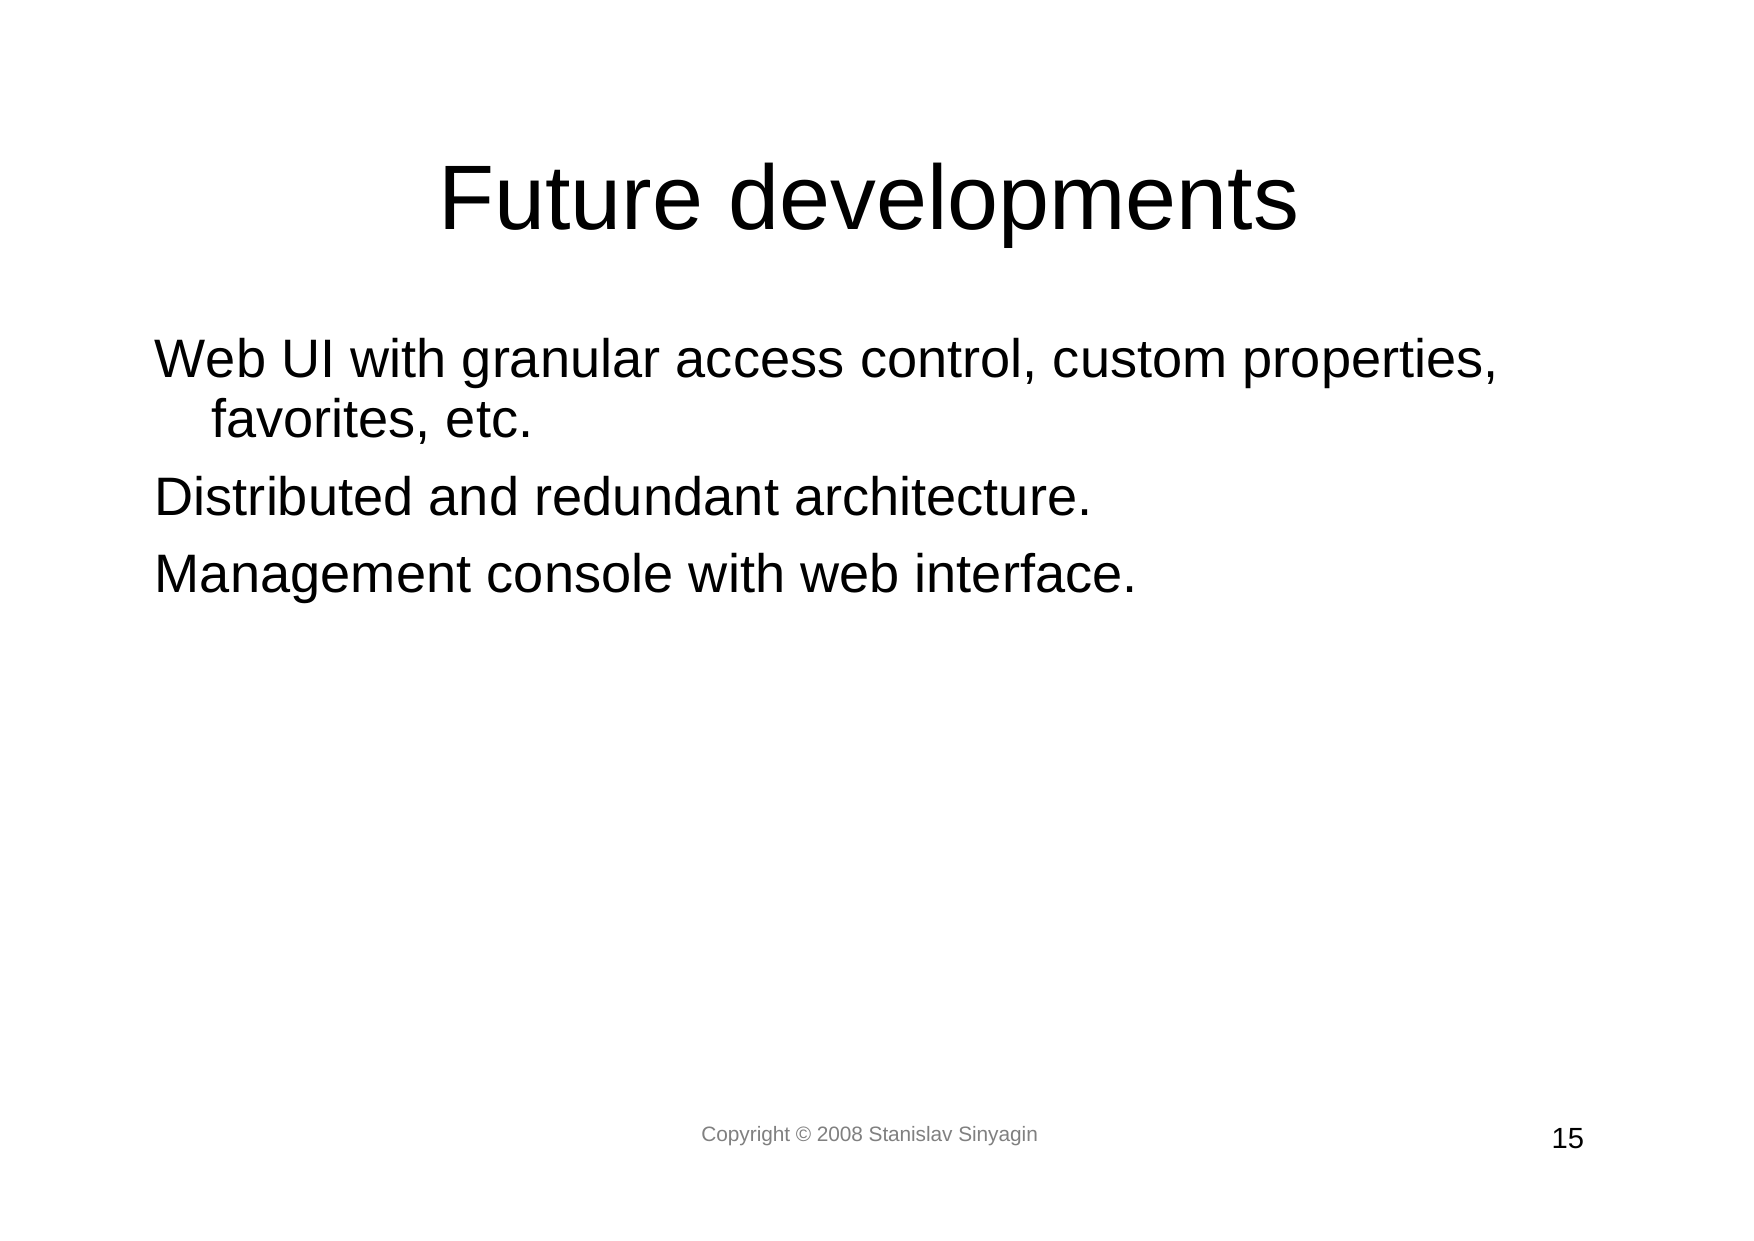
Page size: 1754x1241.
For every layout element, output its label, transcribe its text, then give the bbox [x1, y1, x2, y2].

list Web UI with granular access control, custom properties, favorites, etc. Distributed and redundant architecture. Management console with web interface. [140, 320, 1599, 1077]
title Future developments [140, 96, 1599, 299]
